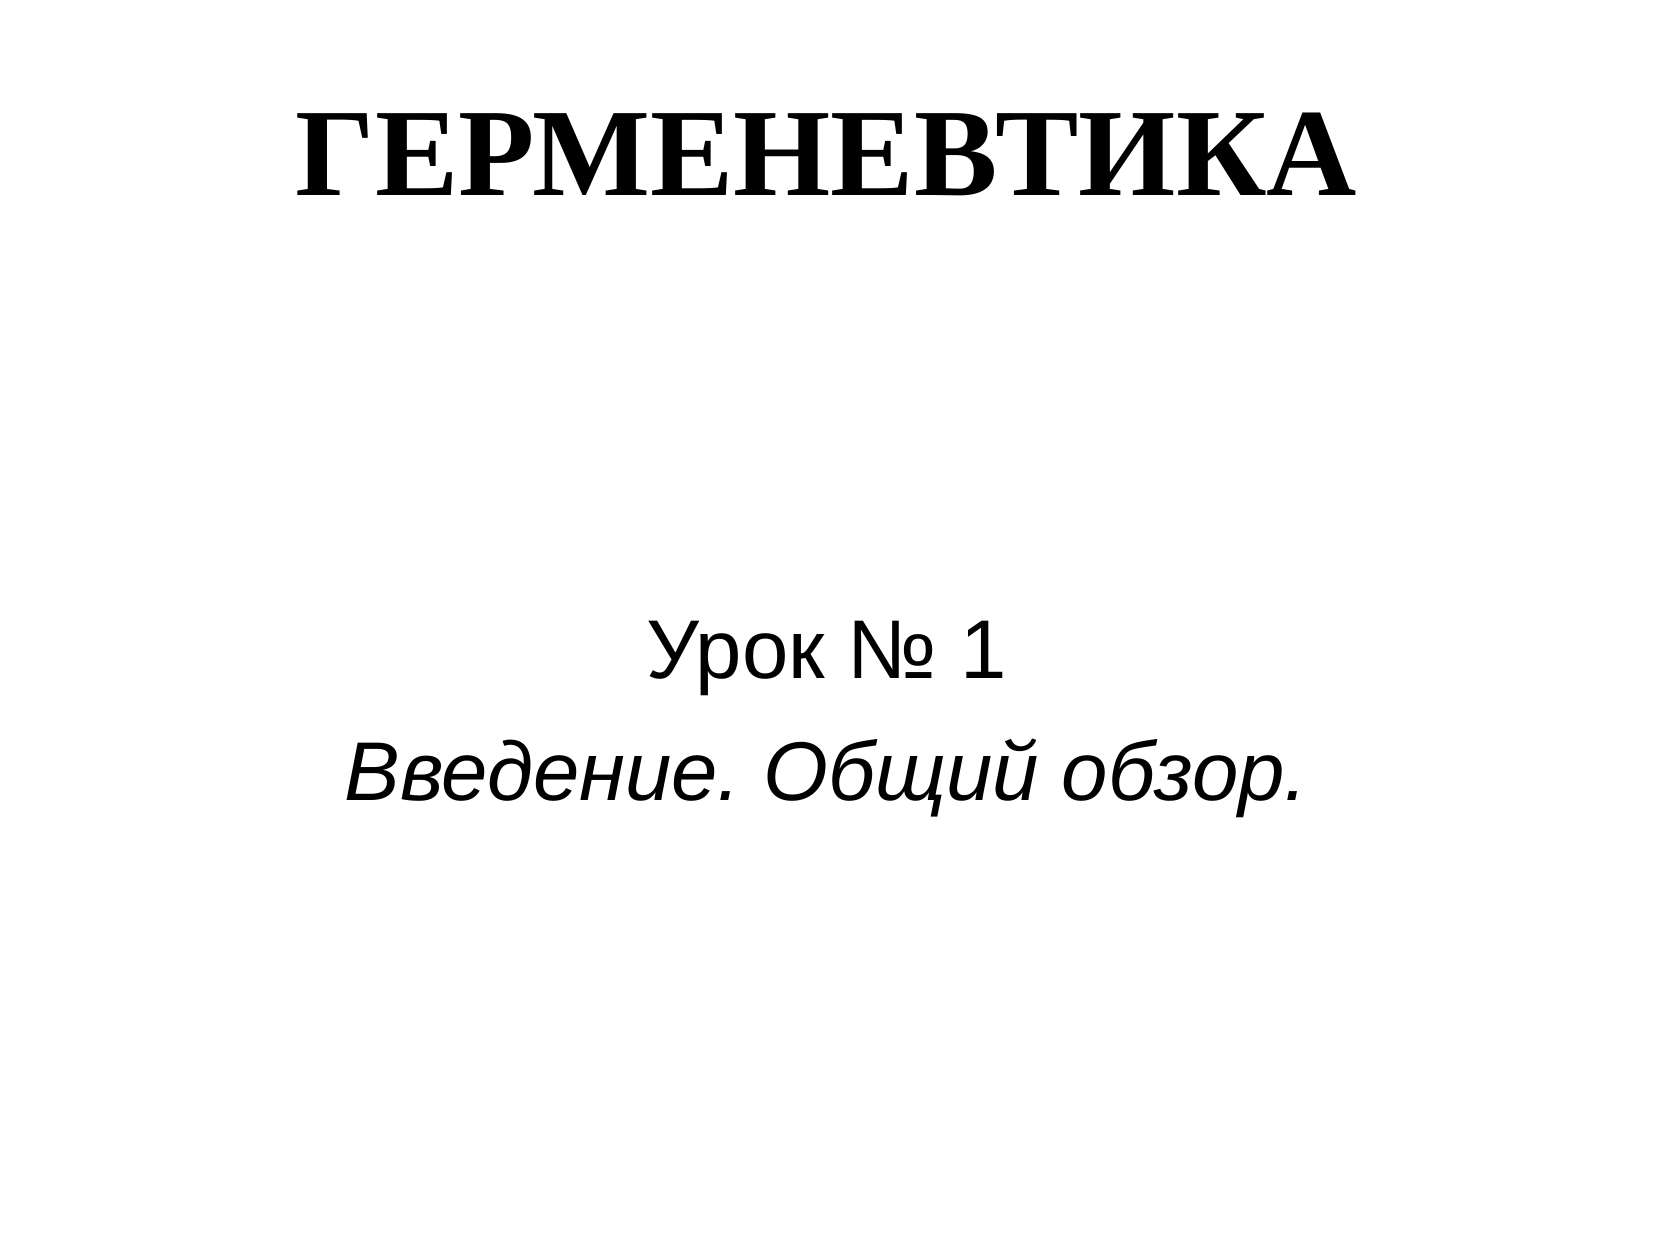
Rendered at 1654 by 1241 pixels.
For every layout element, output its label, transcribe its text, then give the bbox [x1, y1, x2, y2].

list Урок № 1 Введение. Общий обзор. [82, 290, 1571, 1109]
title ГЕРМЕНЕВТИКА [82, 49, 1571, 257]
